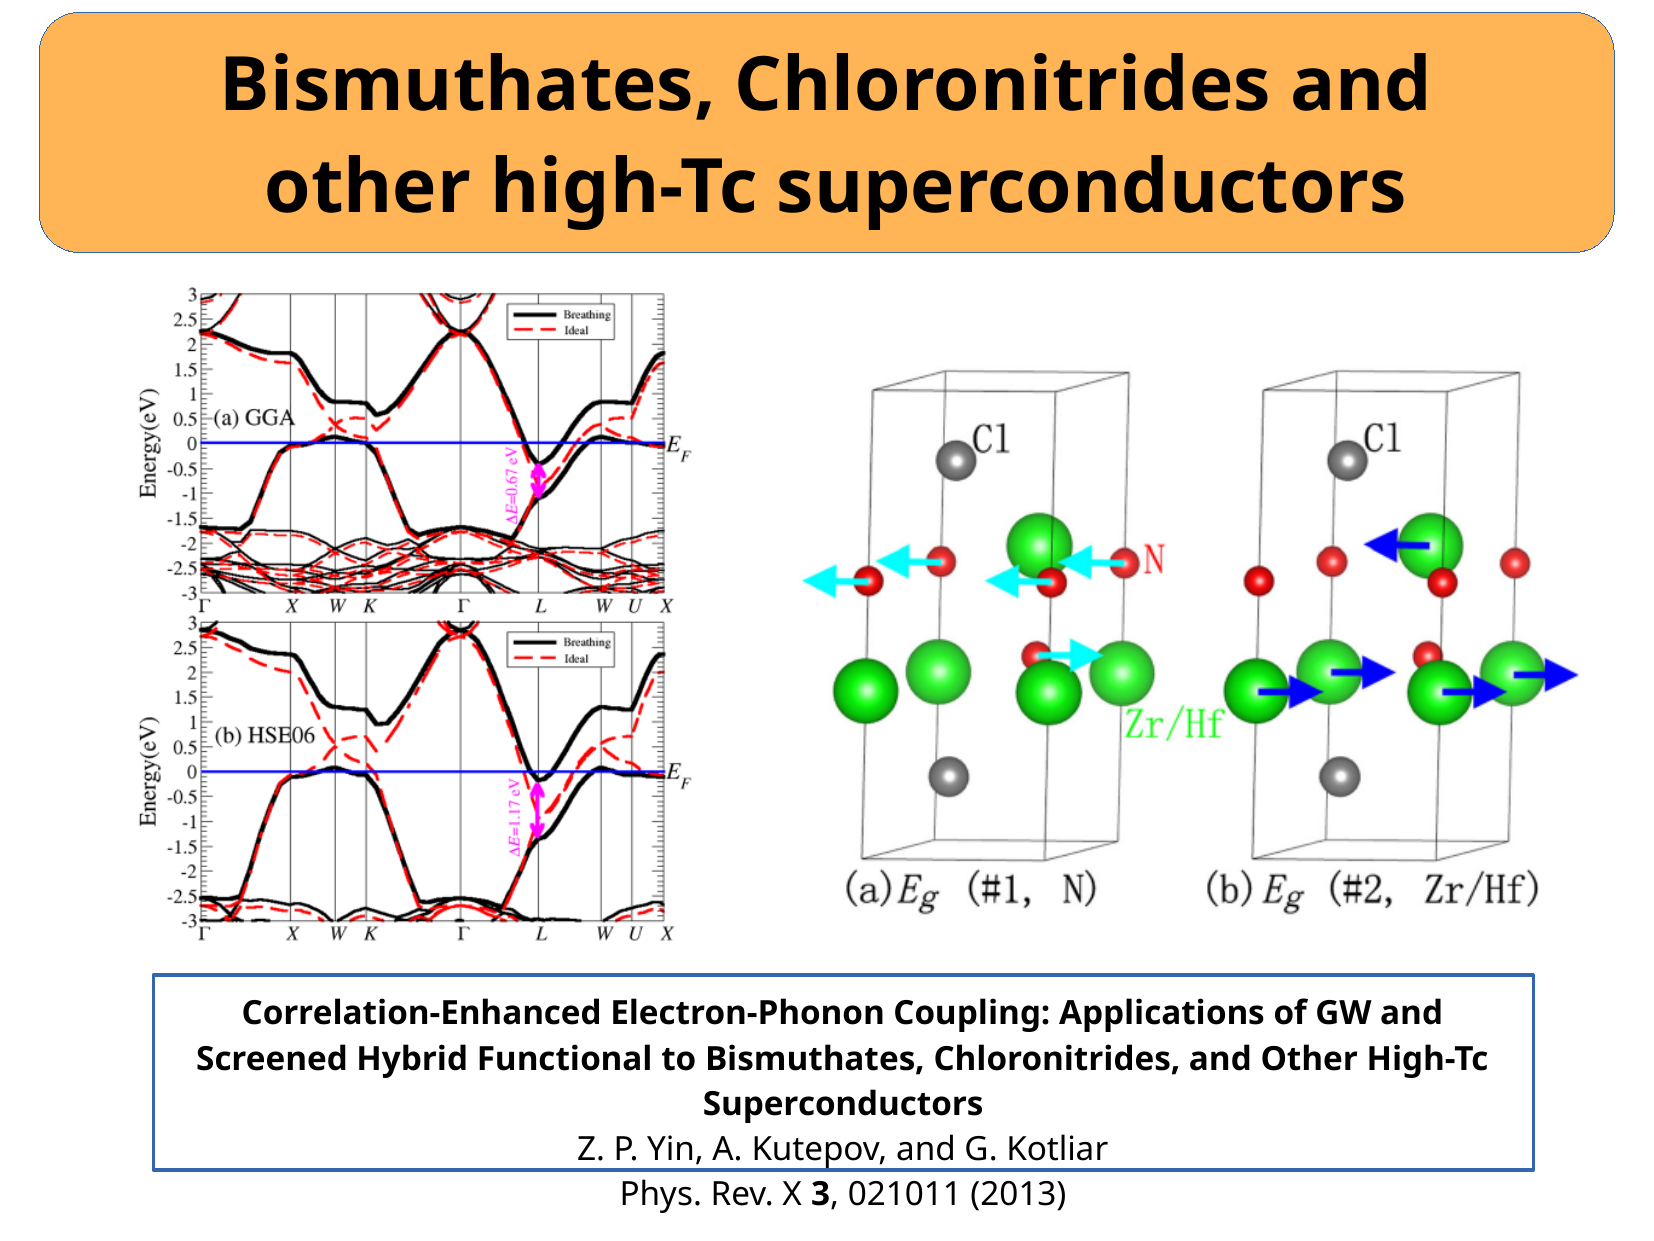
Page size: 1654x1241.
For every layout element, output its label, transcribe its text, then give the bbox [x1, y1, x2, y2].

picture [795, 355, 1586, 931]
picture [105, 263, 706, 961]
text_box Correlation-Enhanced Electron-Phonon Coupling: Applications of GW and Screened Hybrid Functional to Bismuthates, Chloronitrides, and Other High-Tc Superconductors Z. P. Yin, A. Kutepov, and G. Kotliar Phys. Rev. X 3, 021011 (2013) [153, 981, 1534, 1217]
text_box Bismuthates, Chloronitrides and other high-Tc superconductors [39, 12, 1615, 253]
